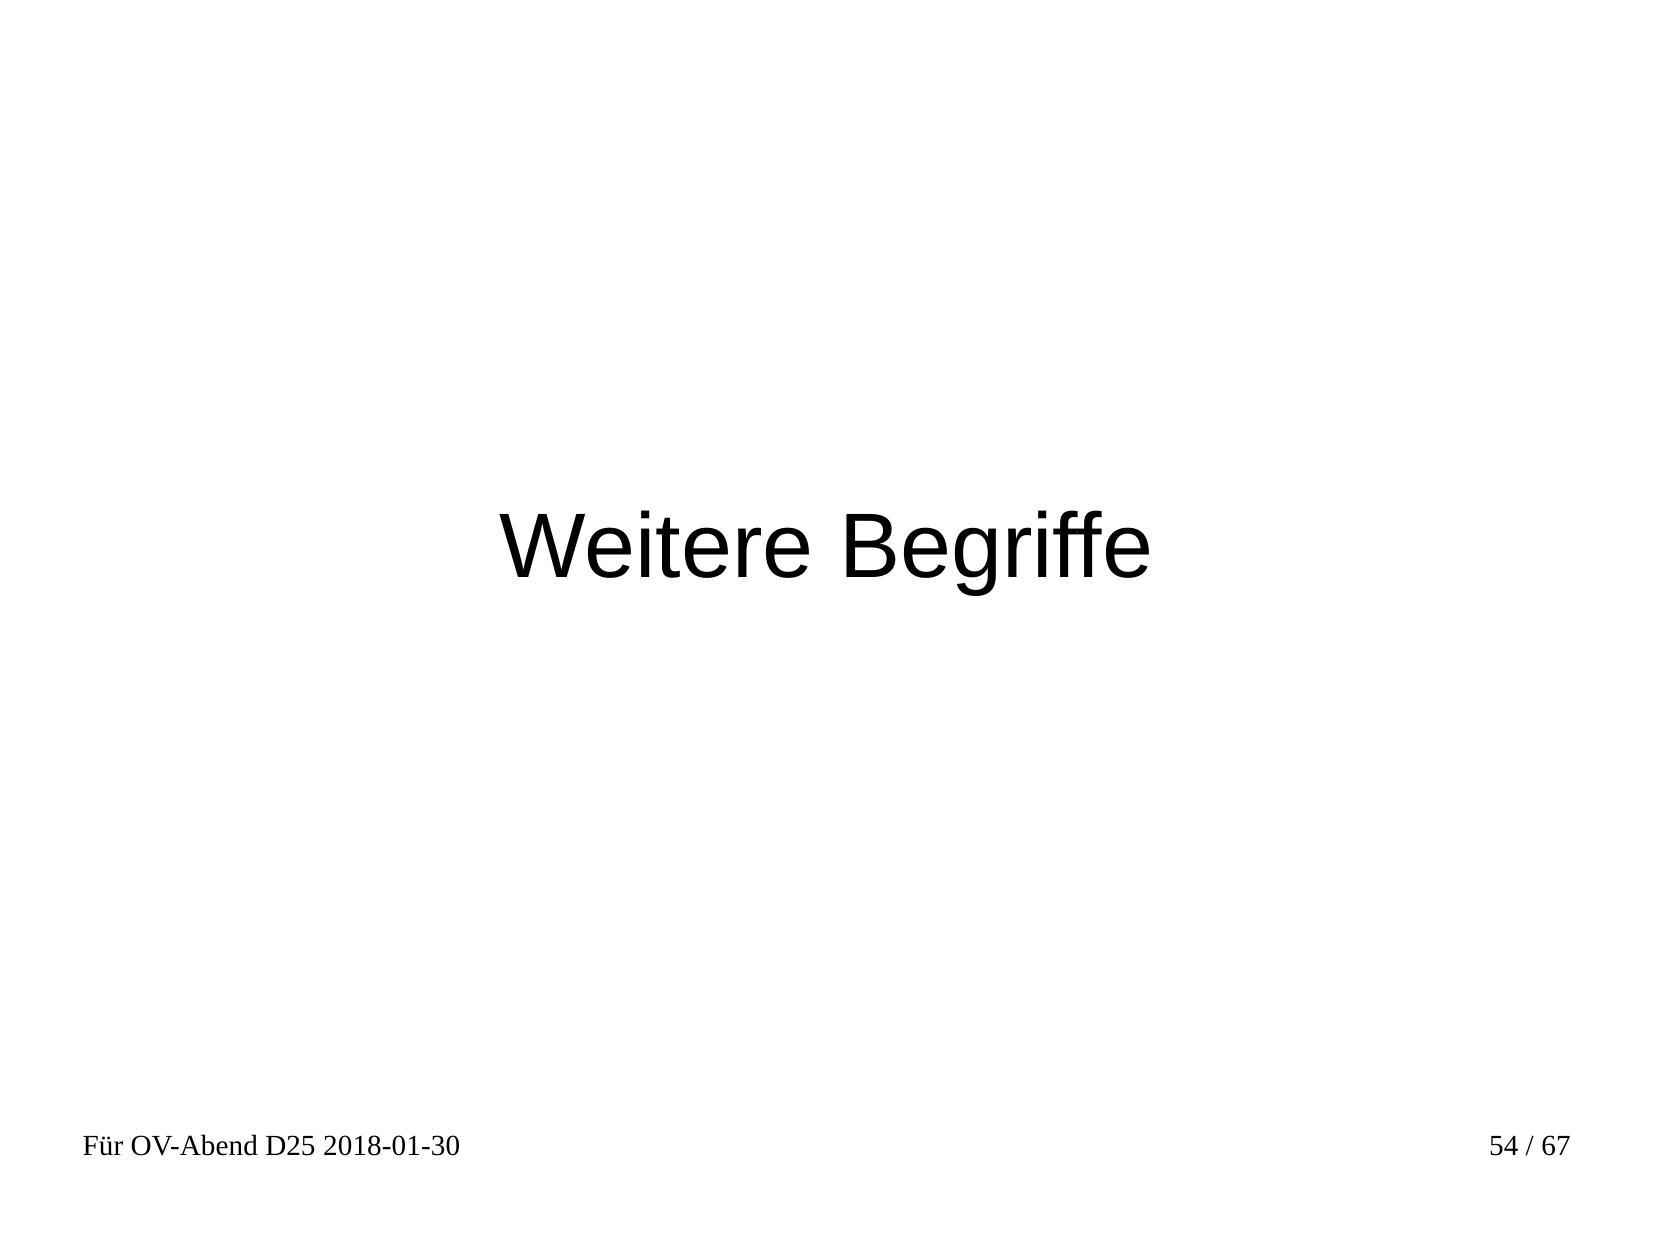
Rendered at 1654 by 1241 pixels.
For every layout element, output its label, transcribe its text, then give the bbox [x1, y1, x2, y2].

title Weitere Begriffe [82, 442, 1571, 650]
